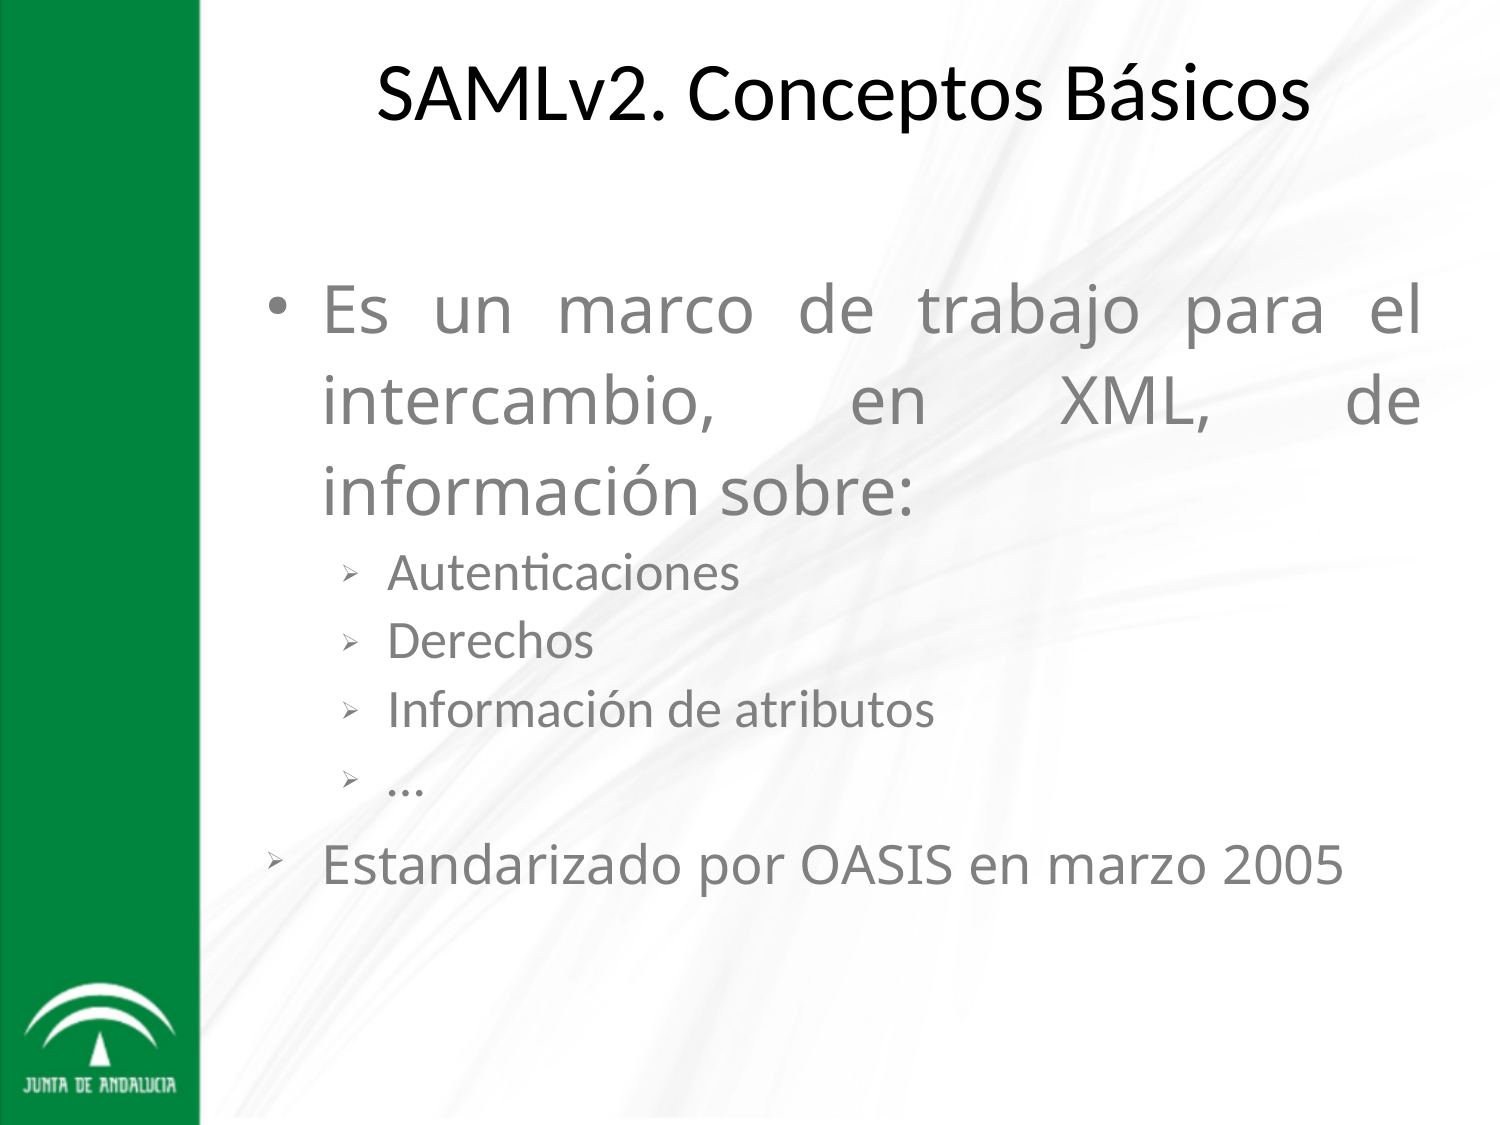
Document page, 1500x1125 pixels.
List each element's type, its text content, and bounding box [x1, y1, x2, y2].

list Es un marco de trabajo para el intercambio, en XML, de información sobre: Autenticaciones Derechos Información de atributos … Estandarizado por OASIS en marzo 2005 [265, 262, 1426, 916]
title SAMLv2. Conceptos Básicos [169, 21, 1500, 178]
picture [0, 0, 1500, 1125]
